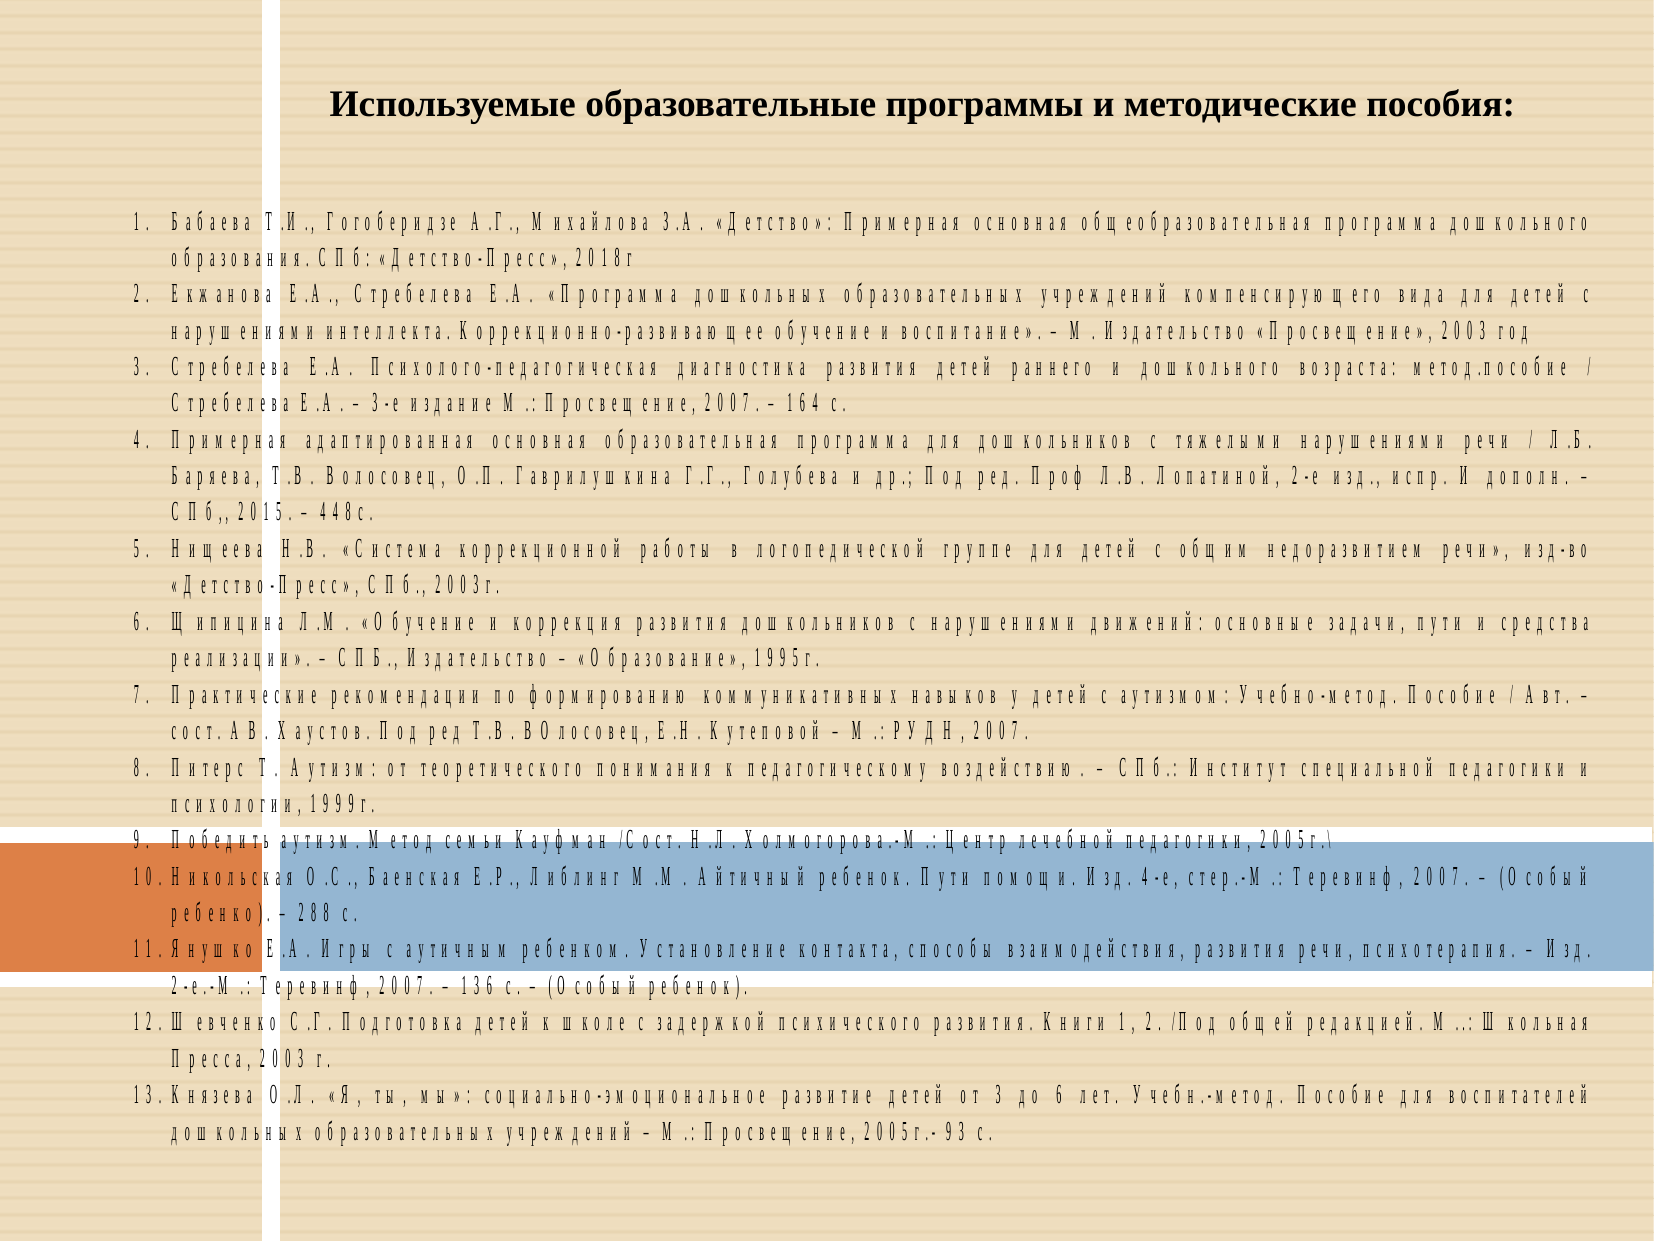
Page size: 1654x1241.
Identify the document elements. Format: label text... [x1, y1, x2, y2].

picture [0, 0, 1654, 1241]
title Используемые образовательные программы и методические пособия: [177, 59, 1595, 148]
